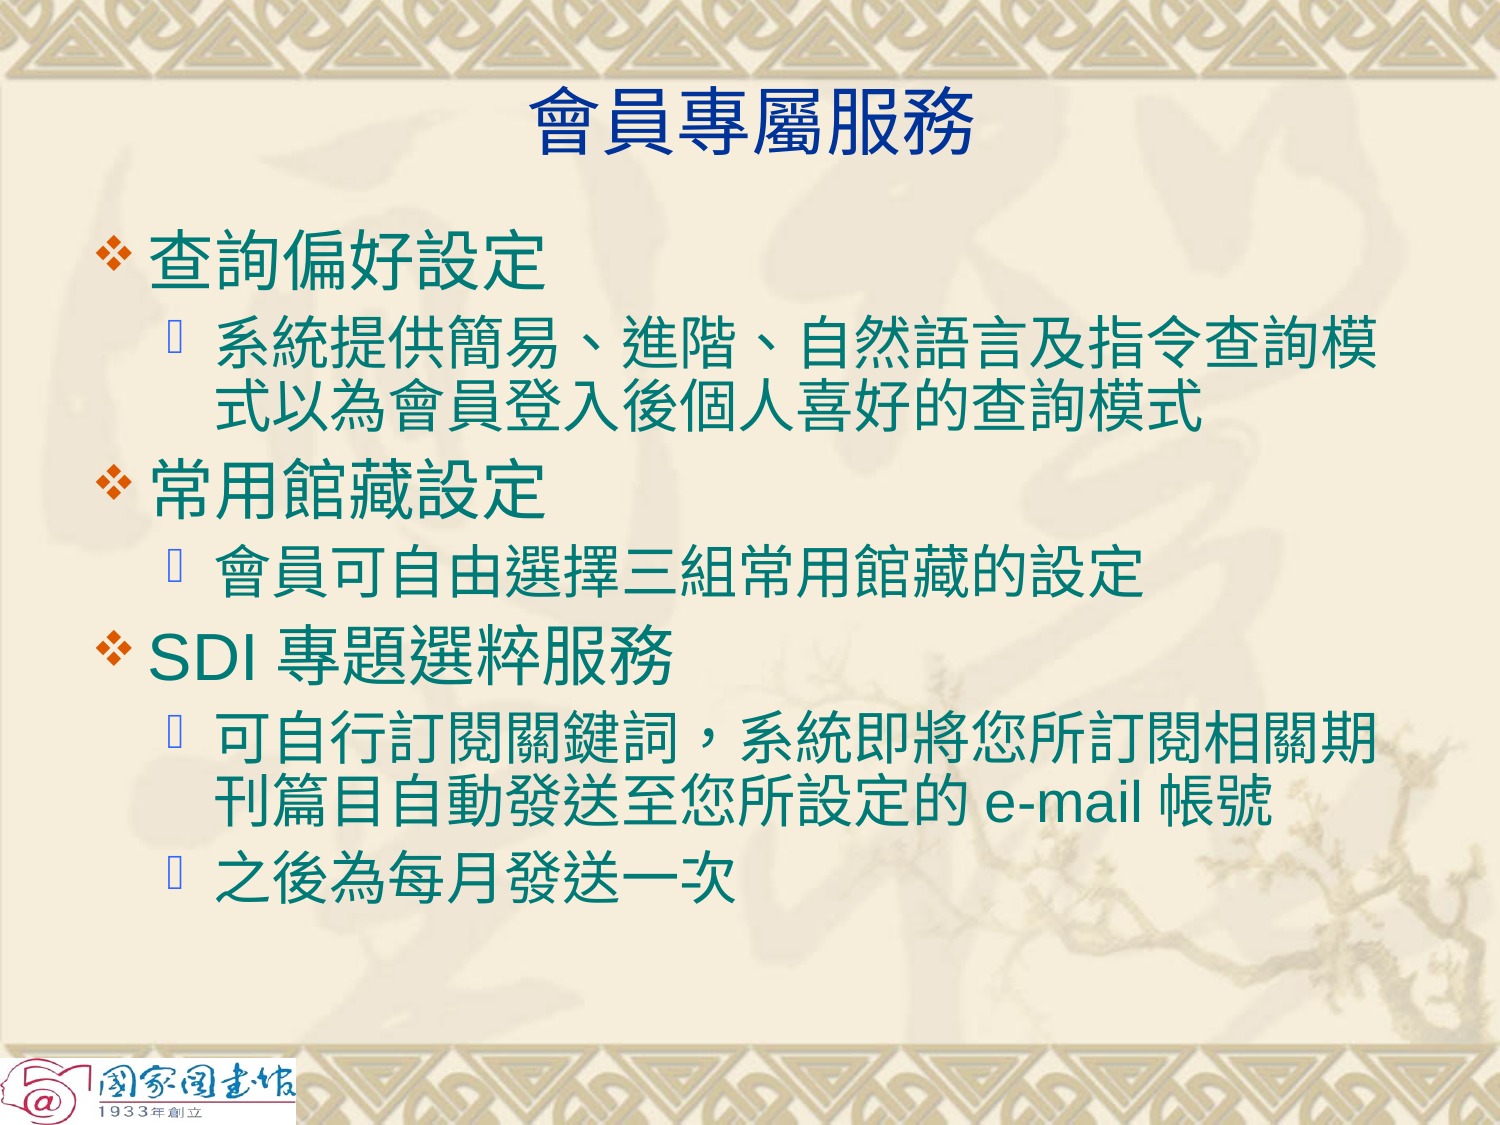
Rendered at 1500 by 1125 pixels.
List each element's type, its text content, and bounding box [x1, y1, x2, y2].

title 會員專屬服務 [76, 54, 1427, 185]
list 查詢偏好設定 系統提供簡易、進階、自然語言及指令查詢模式以為會員登入後個人喜好的查詢模式 常用館藏設定 會員可自由選擇三組常用館藏的設定 SDI專題選粹服務 可自行訂閱關鍵詞，系統即將您所訂閱相關期刊篇目自動發送至您所設定的e-mail帳號 之後為每月發送一次 [76, 220, 1427, 964]
picture [0, 0, 1500, 1125]
